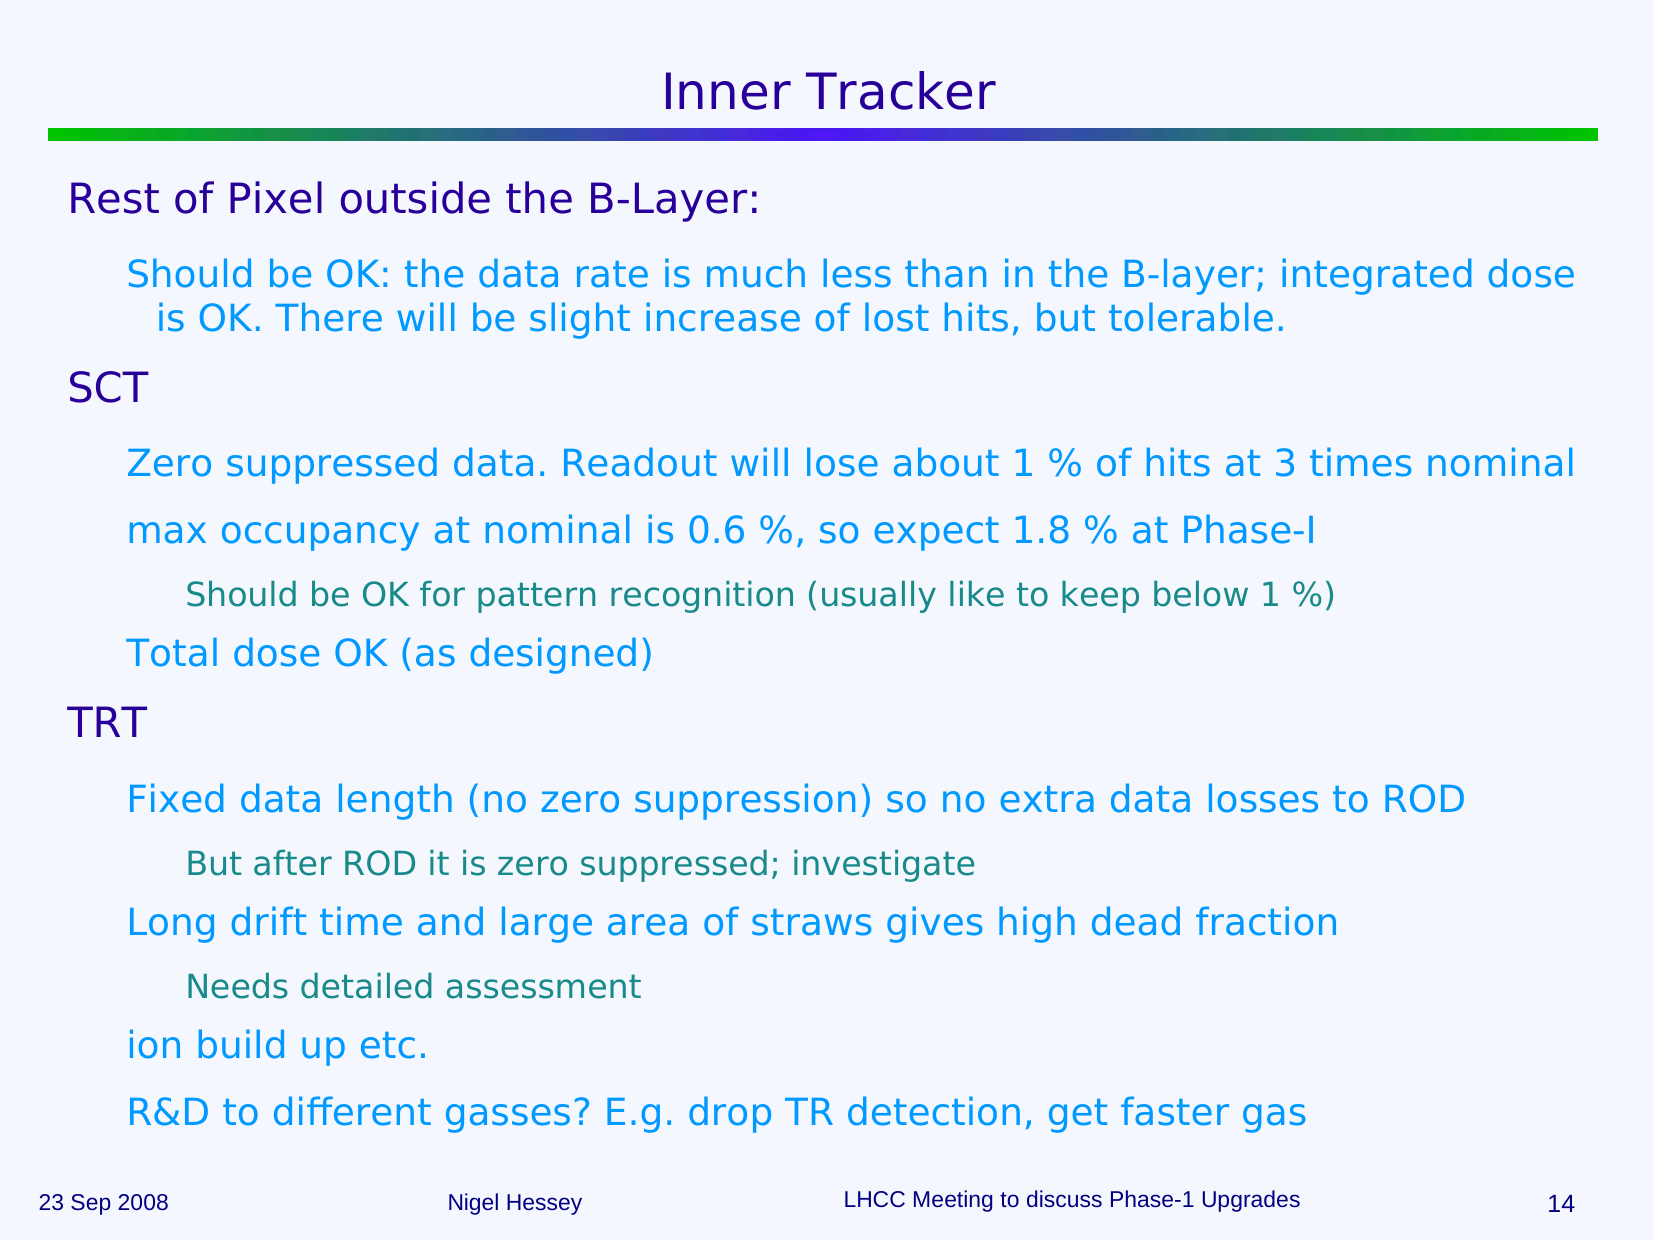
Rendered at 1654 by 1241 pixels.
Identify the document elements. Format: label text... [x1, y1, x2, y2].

title Inner Tracker [95, 37, 1563, 146]
picture [48, 128, 95, 141]
list Rest of Pixel outside the B-Layer: Should be OK: the data rate is much less than in the B-layer; integrated dose is OK. There will be slight increase of lost hits, but tolerable. SCT Zero suppressed data. Readout will lose about 1 % of hits at 3 times nominal max occupancy at nominal is 0.6 %, so expect 1.8 % at Phase-I Should be OK for pattern recognition (usually like to keep below 1 %) Total dose OK (as designed) TRT Fixed data length (no zero suppression) so no extra data losses to ROD But after ROD it is zero suppressed; investigate Long drift time and large area of straws gives high dead fraction Needs detailed assessment ion build up etc. R&D to different gasses? E.g. drop TR detection, get faster gas [49, 174, 1614, 1135]
picture [1563, 128, 1598, 141]
